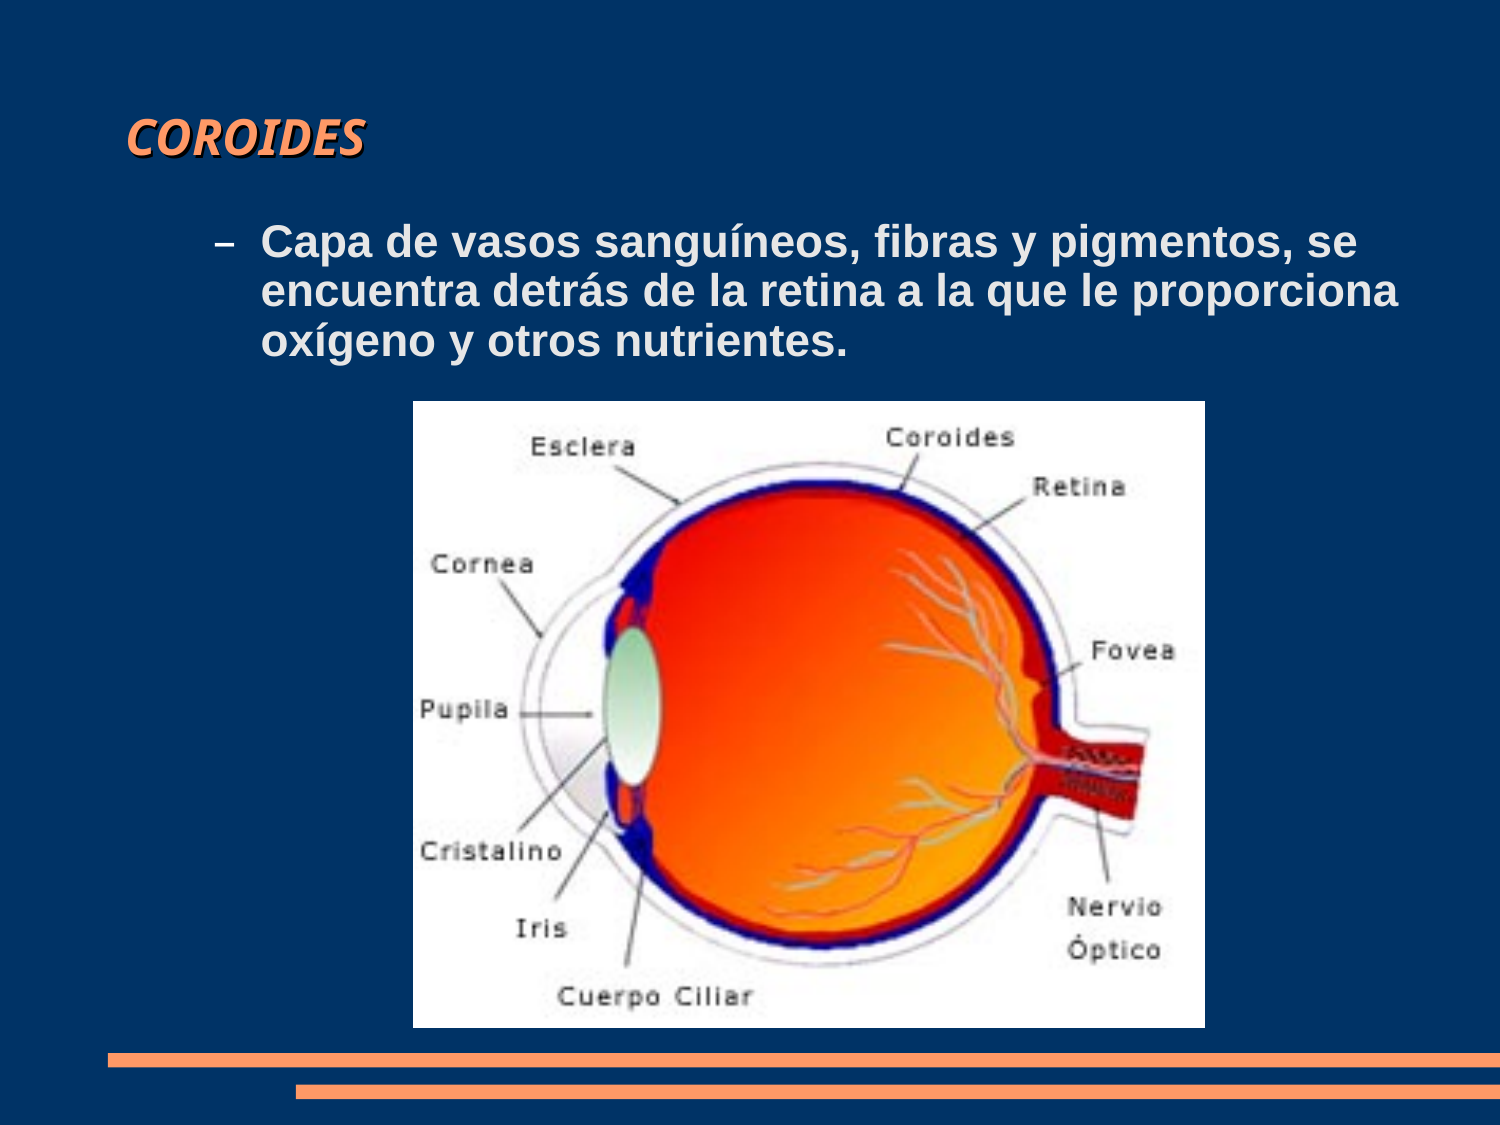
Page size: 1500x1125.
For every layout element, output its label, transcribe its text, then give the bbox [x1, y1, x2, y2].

title COROIDES [110, 41, 1392, 230]
picture [413, 401, 1205, 1028]
list Capa de vasos sanguíneos, fibras y pigmentos, se encuentra detrás de la retina a la que le proporciona oxígeno y otros nutrientes. [123, 210, 1430, 945]
